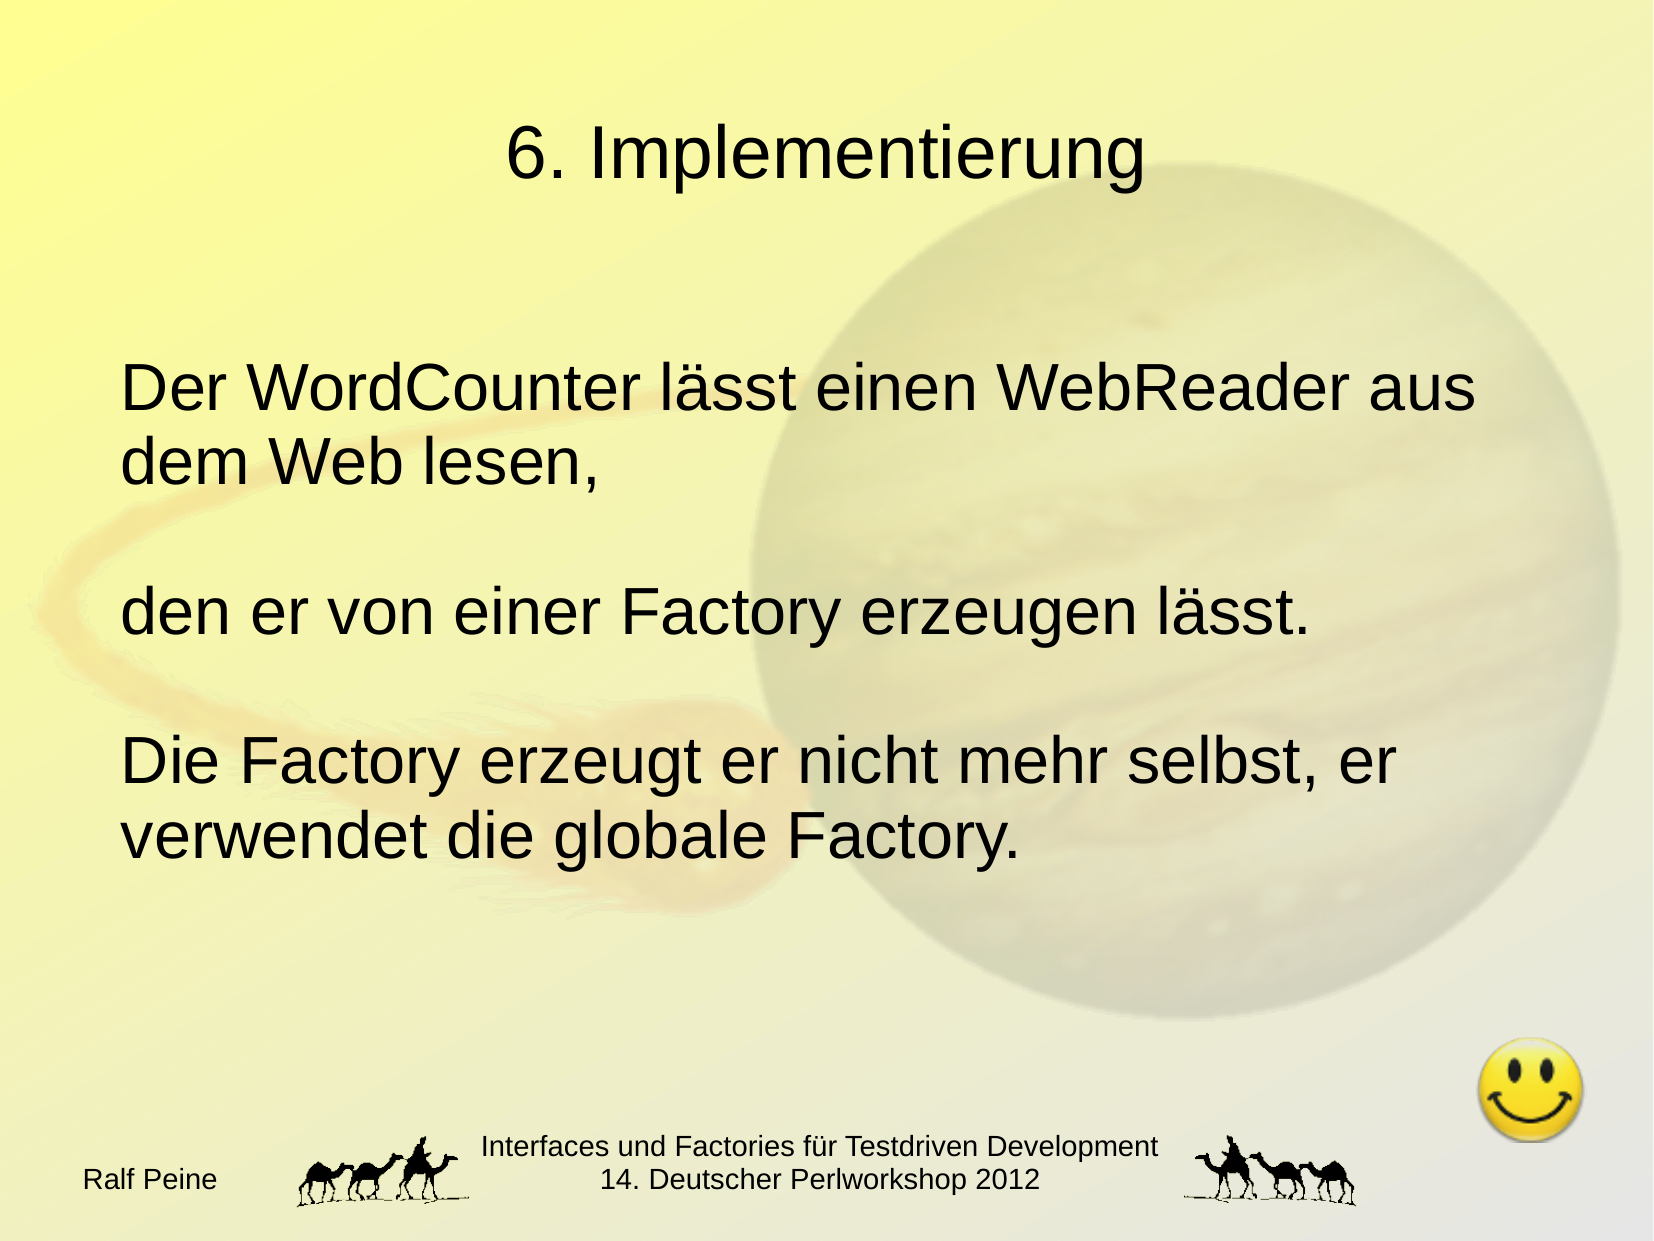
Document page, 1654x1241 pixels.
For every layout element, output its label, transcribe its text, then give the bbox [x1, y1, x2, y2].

picture [291, 1134, 469, 1214]
title 6. Implementierung [82, 49, 1571, 257]
picture [3, 138, 1654, 1143]
picture [1184, 1133, 1362, 1213]
text_box Der WordCounter lässt einen WebReader aus dem Web lesen, den er von einer Factory erzeugen lässt. Die Factory erzeugt er nicht mehr selbst, er verwendet die globale Factory. [106, 342, 1498, 944]
